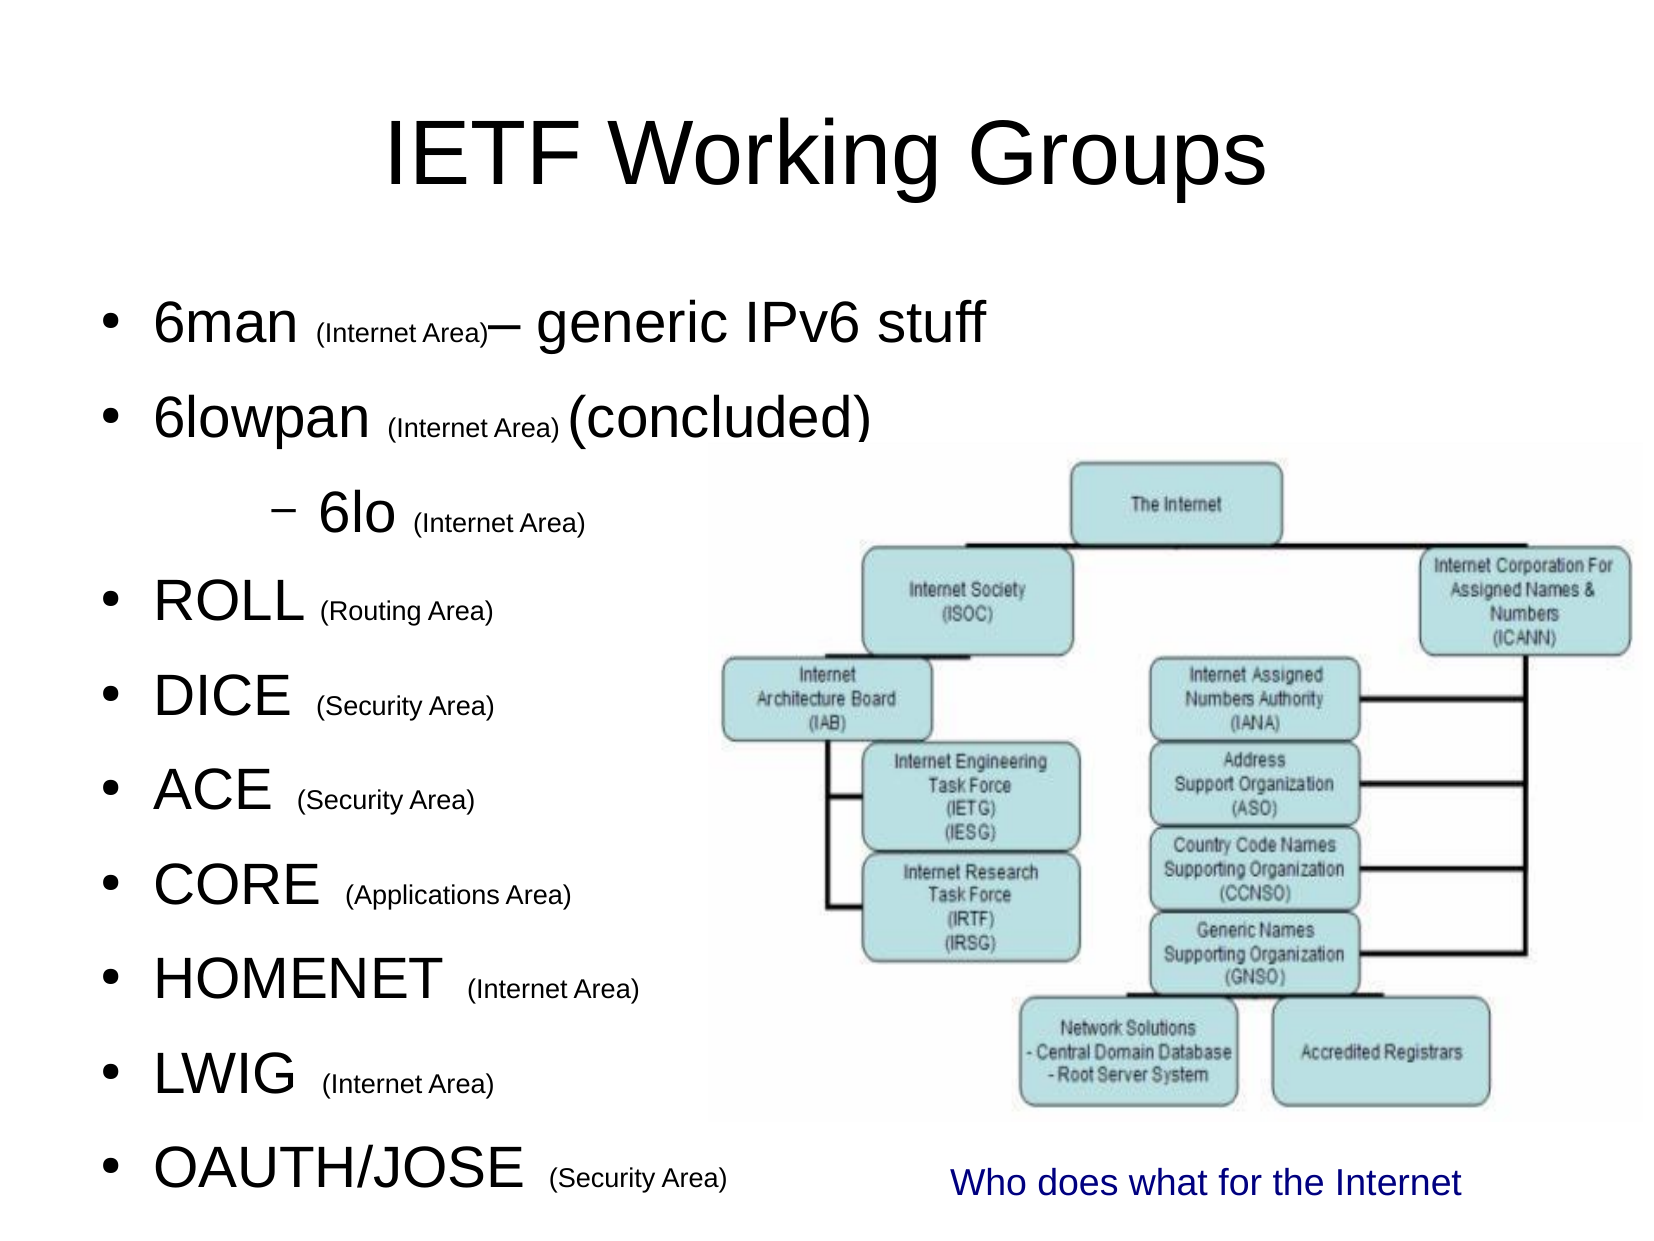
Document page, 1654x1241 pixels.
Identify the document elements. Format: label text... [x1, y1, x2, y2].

title IETF Working Groups [82, 49, 1571, 257]
text_box Who does what for the Internet [935, 1153, 1477, 1211]
picture [708, 442, 1643, 1123]
list 6man (Internet Area)– generic IPv6 stuff 6lowpan (Internet Area) (concluded) 6lo (Internet Area) ROLL (Routing Area) DICE (Security Area) ACE (Security Area) CORE (Applications Area) HOMENET (Internet Area) LWIG (Internet Area) OAUTH/JOSE (Security Area) [82, 290, 1571, 1241]
